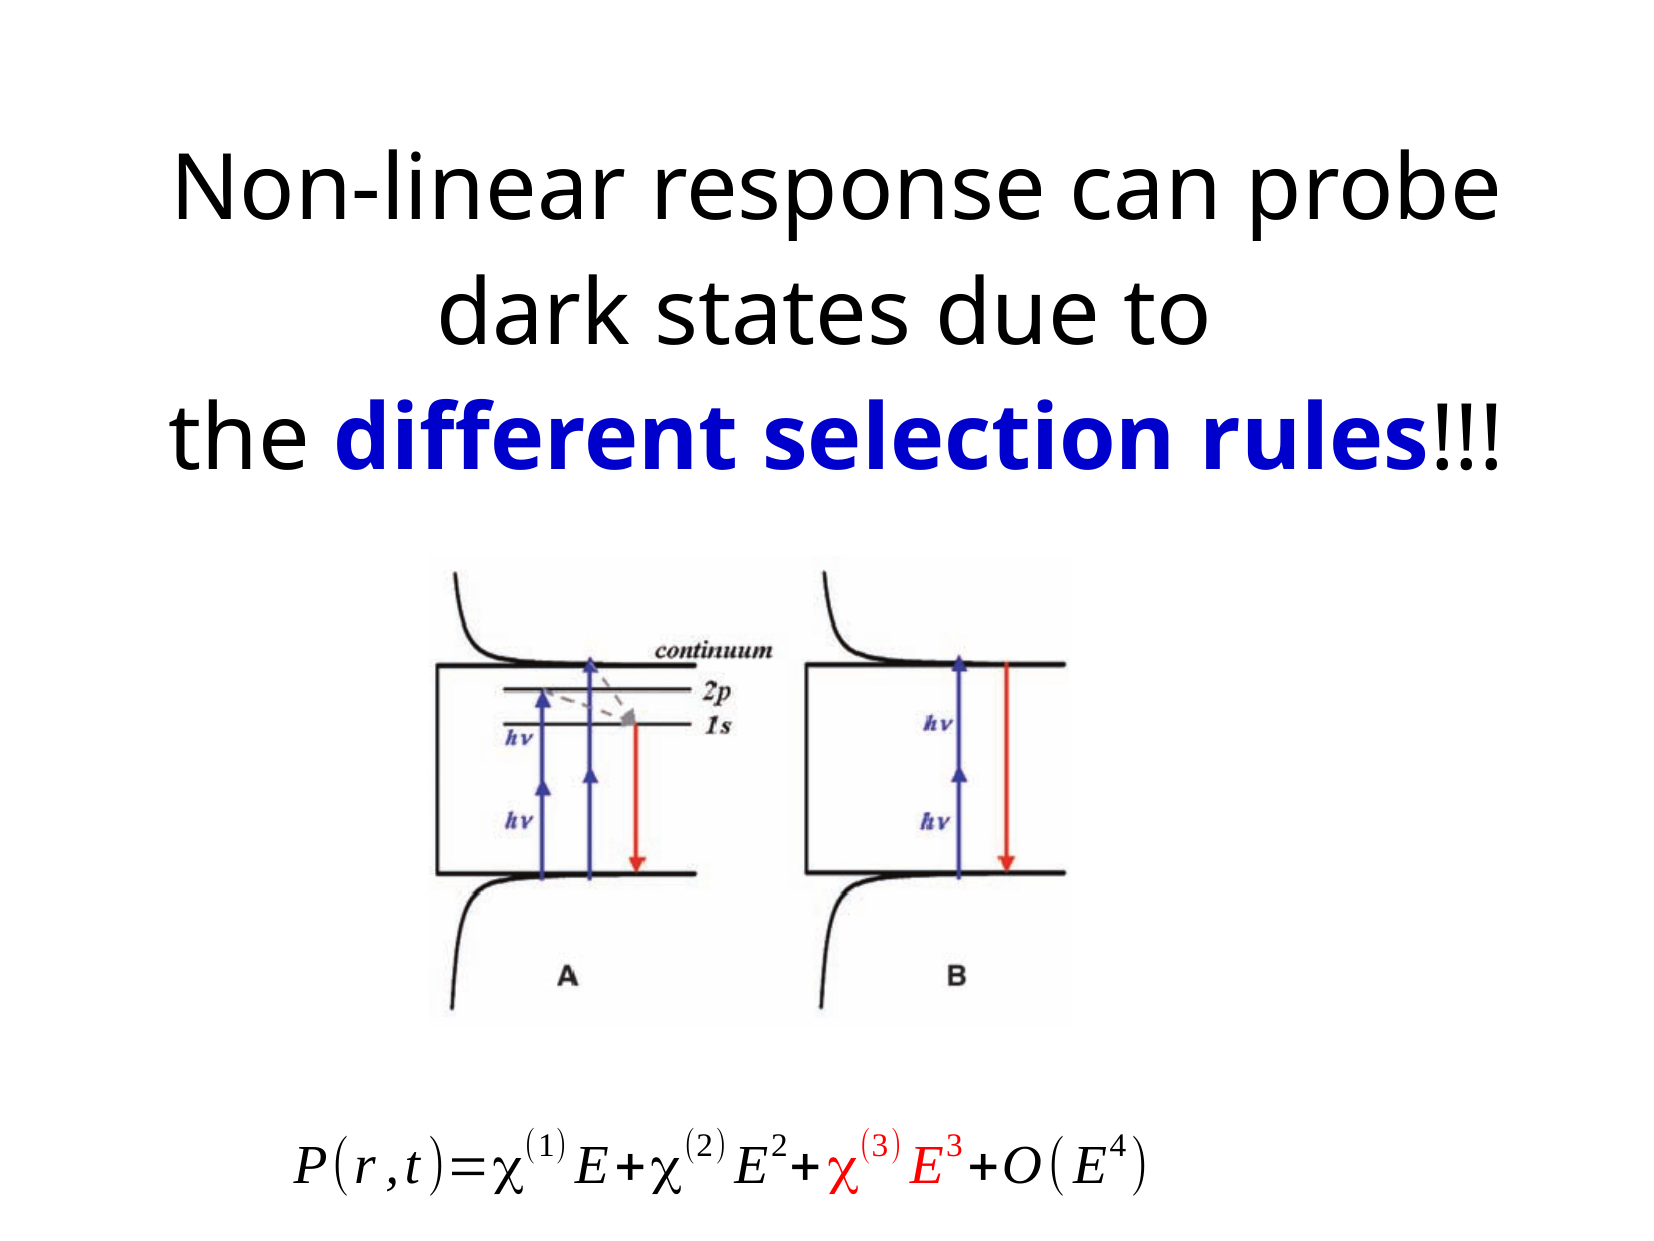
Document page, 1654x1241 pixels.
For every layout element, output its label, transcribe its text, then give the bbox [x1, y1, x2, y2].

chart [282, 1125, 1156, 1199]
title Non-linear response can probe dark states due to the different selection rules!!! [67, 137, 1606, 481]
picture [420, 542, 1114, 1051]
